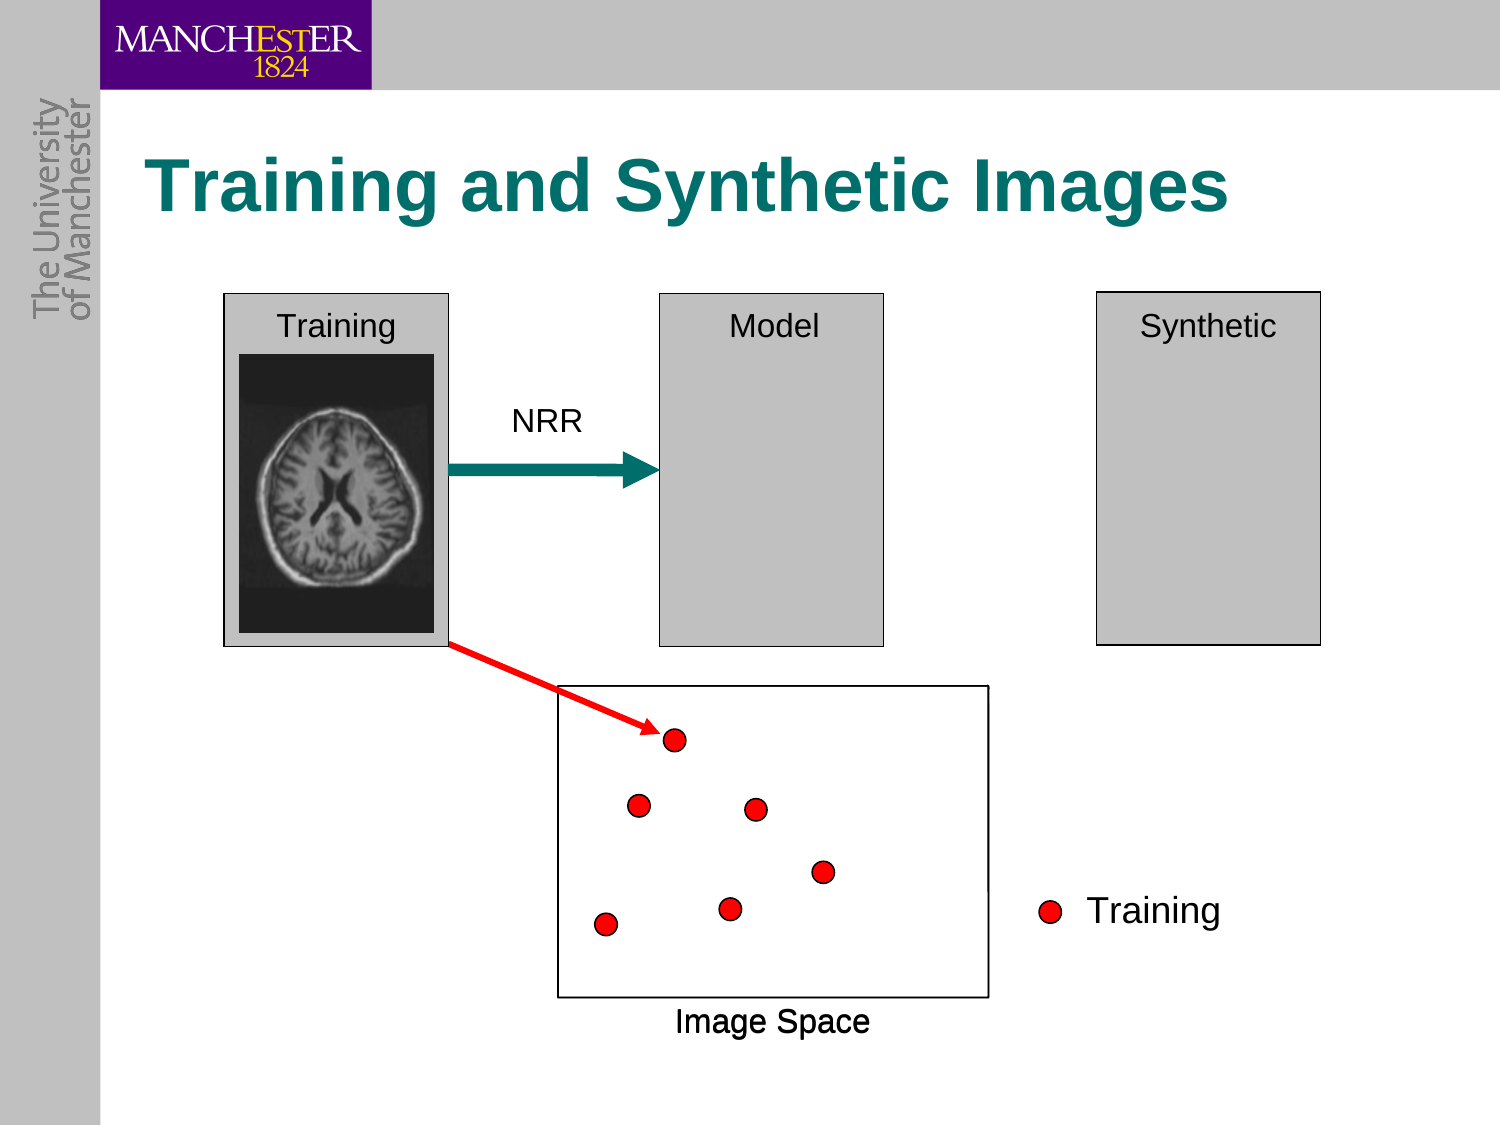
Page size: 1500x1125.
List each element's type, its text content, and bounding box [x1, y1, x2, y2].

text_box [659, 293, 884, 647]
text_box [1039, 900, 1062, 924]
text_box NRR [496, 395, 599, 448]
text_box [812, 861, 835, 884]
text_box Synthetic [1124, 299, 1292, 353]
text_box Image Space [660, 995, 887, 1048]
text_box [594, 913, 618, 936]
text_box [627, 794, 651, 818]
text_box [1096, 291, 1321, 645]
text_box Training [261, 299, 412, 353]
text_box [719, 897, 742, 921]
picture [239, 354, 434, 633]
text_box Model [714, 299, 835, 353]
text_box [224, 293, 449, 647]
title Training and Synthetic Images [129, 120, 1406, 251]
picture [0, 0, 372, 320]
text_box [744, 798, 768, 821]
text_box Training [1071, 884, 1237, 940]
text_box [663, 729, 686, 752]
